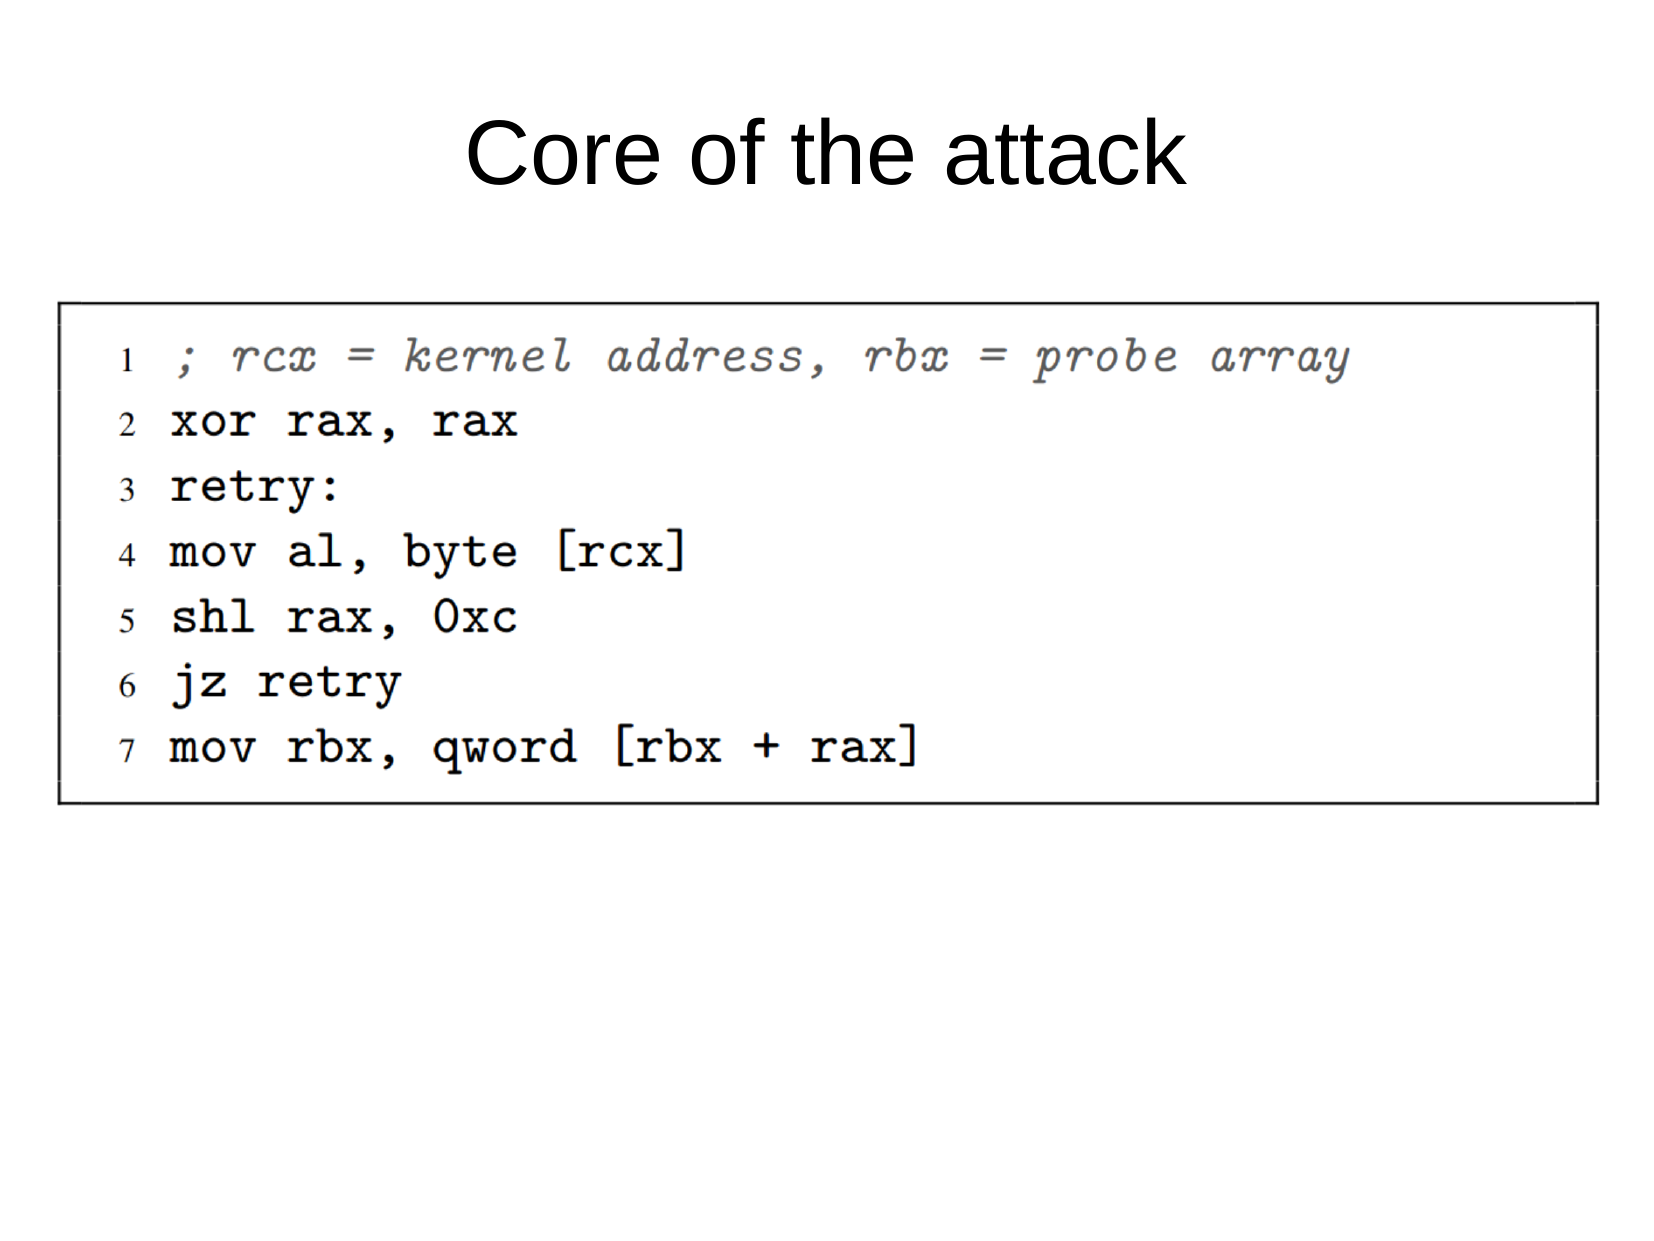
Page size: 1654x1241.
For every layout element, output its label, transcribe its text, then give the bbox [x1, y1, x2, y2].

title Core of the attack [82, 49, 1571, 257]
picture [37, 267, 1616, 826]
